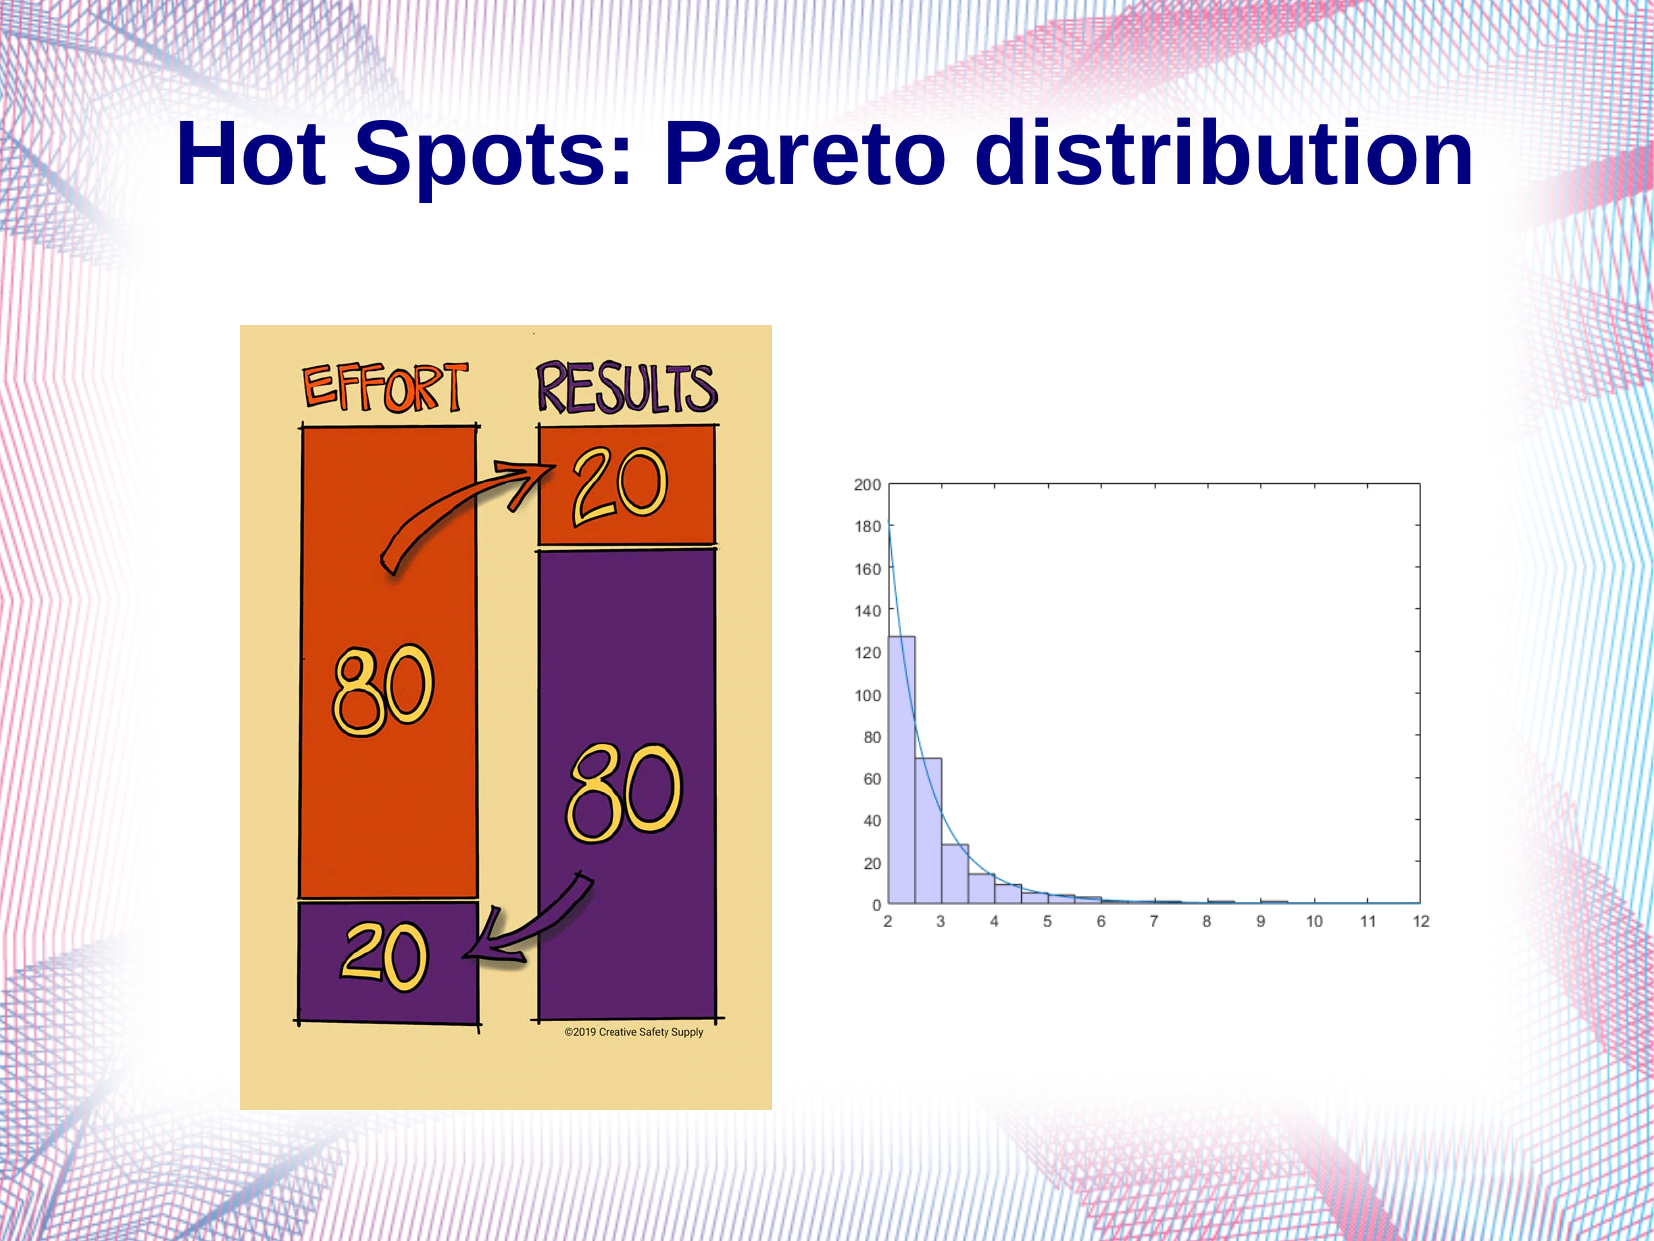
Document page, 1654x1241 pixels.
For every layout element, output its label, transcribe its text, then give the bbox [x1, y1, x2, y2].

picture [0, 0, 1654, 1241]
title Hot Spots: Pareto distribution [82, 49, 1571, 257]
